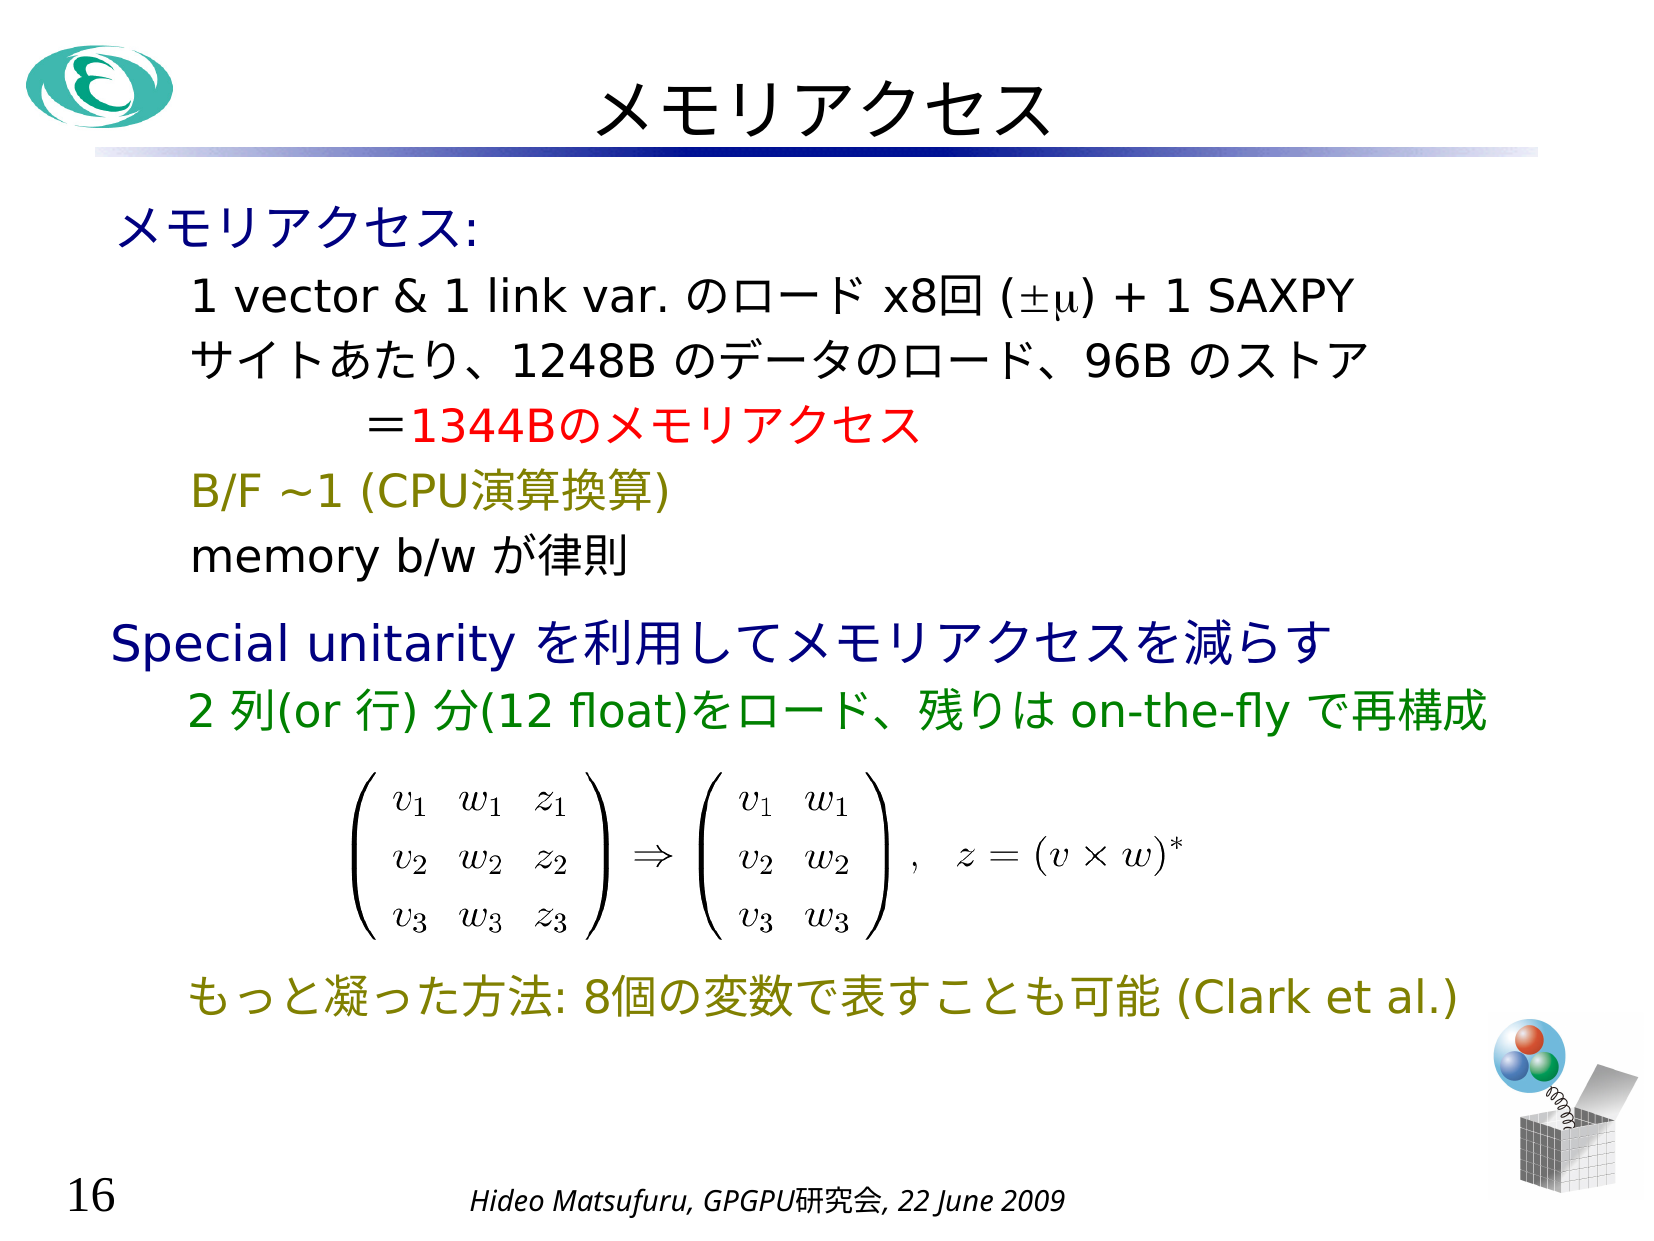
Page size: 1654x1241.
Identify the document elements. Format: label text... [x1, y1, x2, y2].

title メモリアクセス [198, 58, 1447, 165]
picture [95, 147, 198, 157]
picture [351, 772, 1182, 940]
list メモリアクセス: 1 vector & 1 link var. のロード x8回 () + 1 SAXPY サイトあたり、1248B のデータのロード、96B のストア ＝1344Bのメモリアクセス B/F ~1 (CPU演算換算) memory b/w が律則 [95, 199, 1548, 590]
picture [1488, 1012, 1644, 1200]
picture [1447, 147, 1538, 157]
picture [20, 37, 179, 136]
list Special unitarity を利用してメモリアクセスを減らす 2 列(or 行) 分(12 float)をロード、残りは on-the-fly で再構成 もっと凝った方法: 8個の変数で表すことも可能 (Clark et al.) [92, 614, 1545, 1025]
